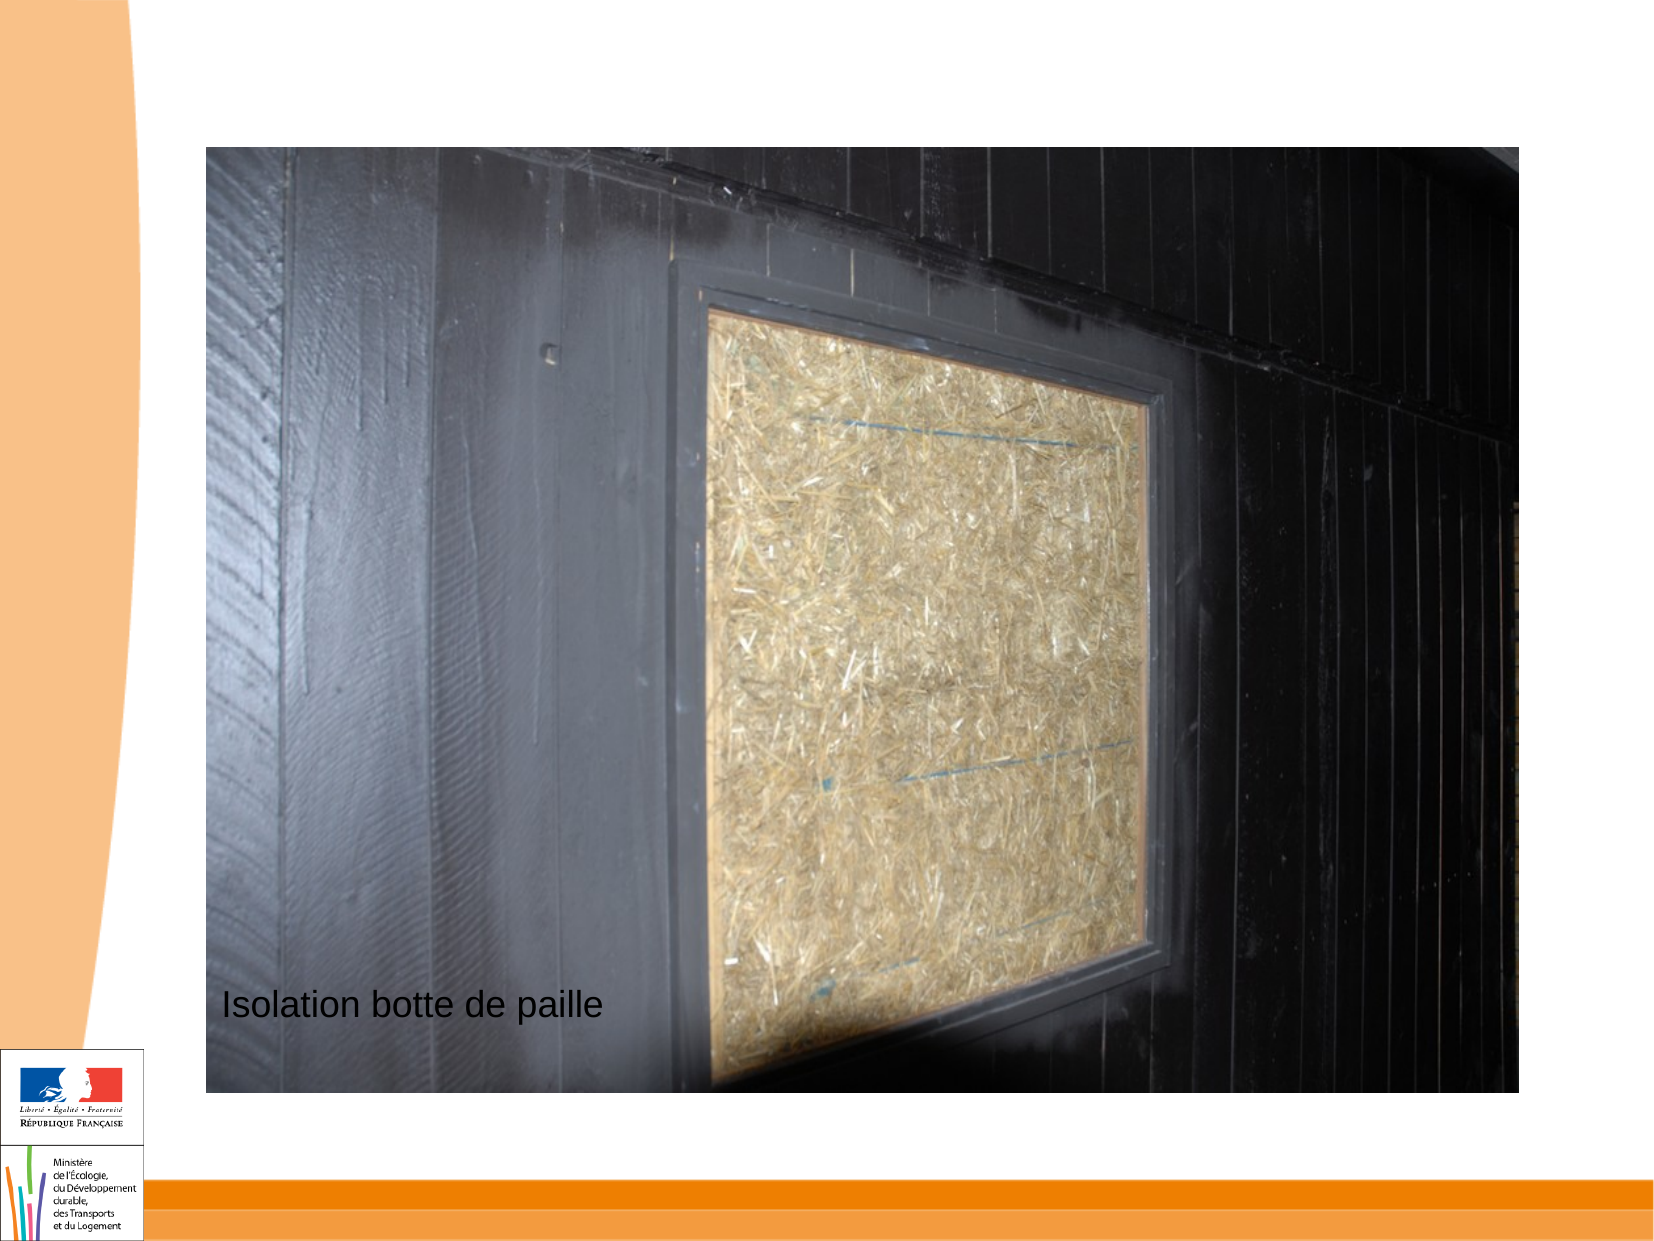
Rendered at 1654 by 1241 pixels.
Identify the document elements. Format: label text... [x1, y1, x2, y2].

picture [0, 0, 1654, 1241]
text_box Isolation botte de paille [206, 976, 739, 1034]
